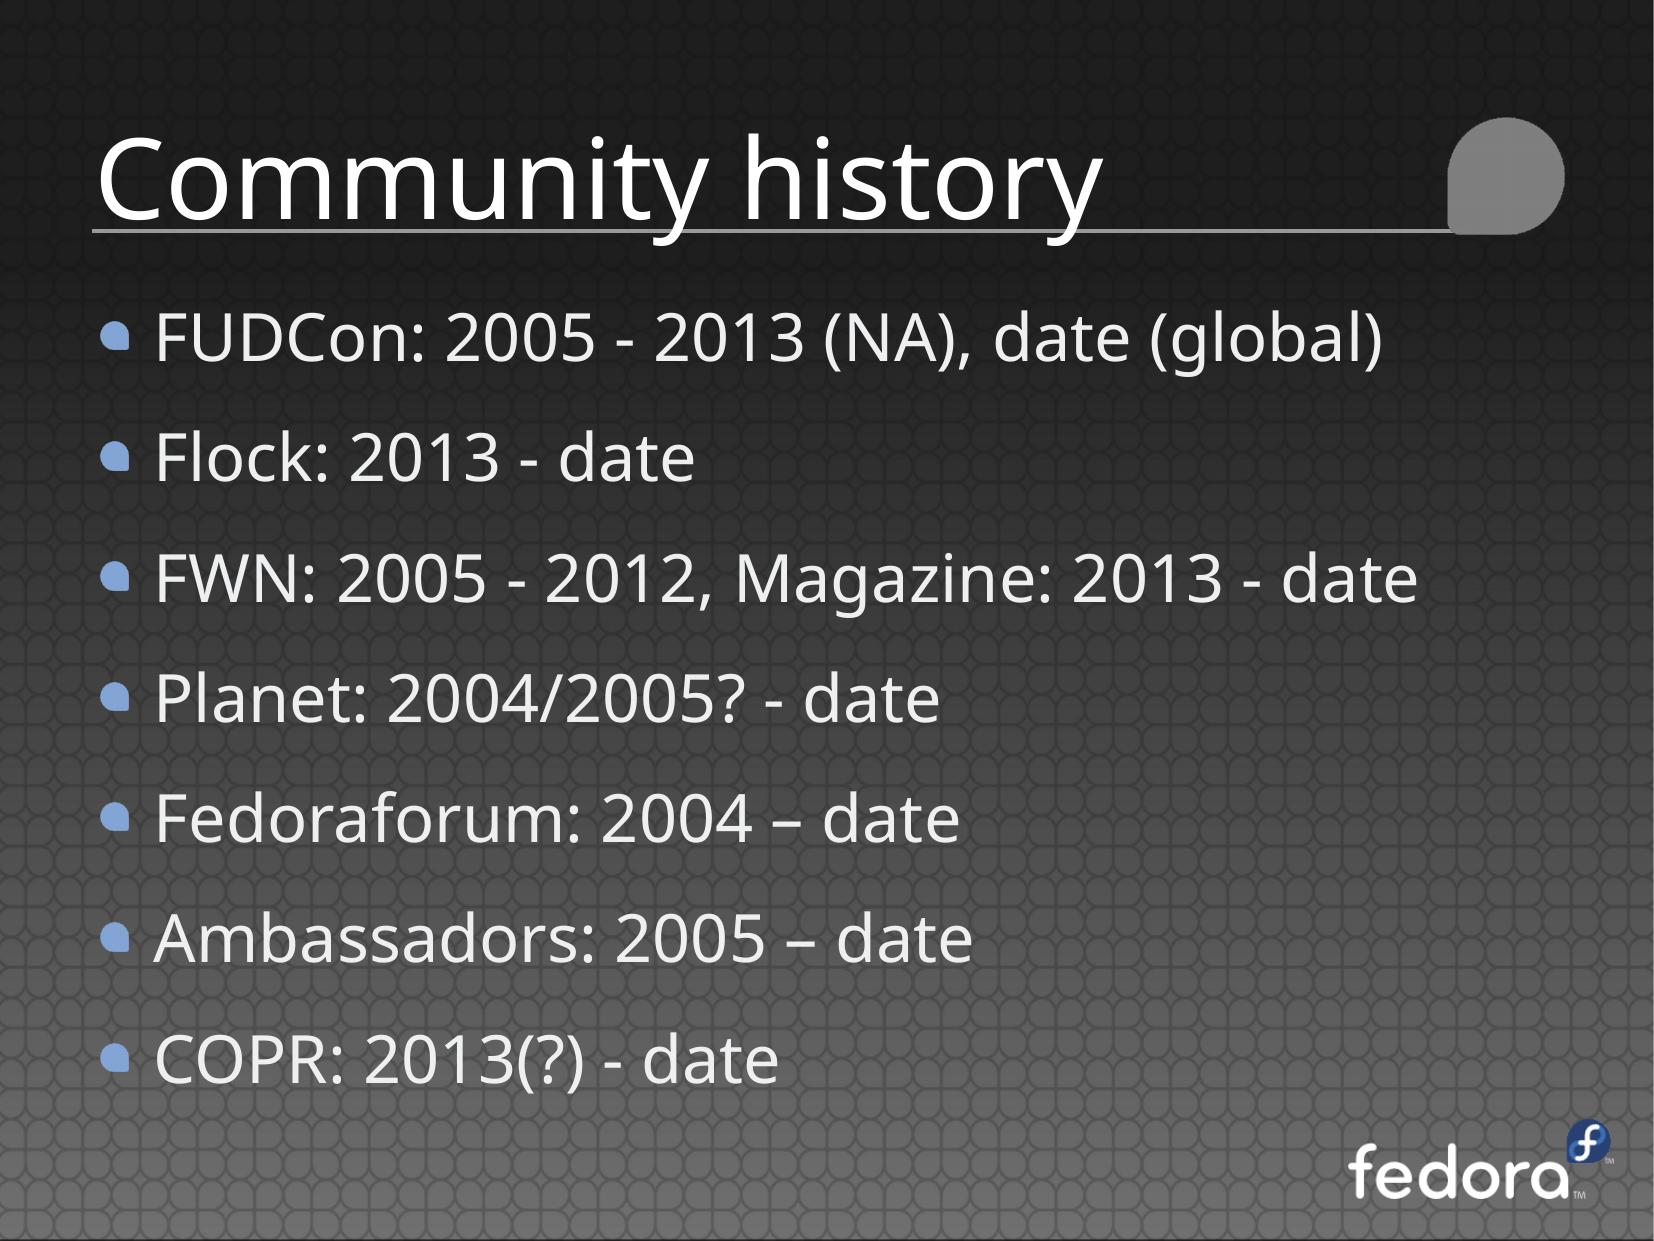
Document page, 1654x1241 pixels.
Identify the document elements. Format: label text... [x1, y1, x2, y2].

list FUDCon: 2005 - 2013 (NA), date (global) Flock: 2013 - date FWN: 2005 - 2012, Magazine: 2013 - date Planet: 2004/2005? - date Fedoraforum: 2004 – date Ambassadors: 2005 – date COPR: 2013(?) - date [82, 290, 1571, 1094]
picture [0, 0, 1654, 1241]
title Community history [94, 100, 1426, 251]
